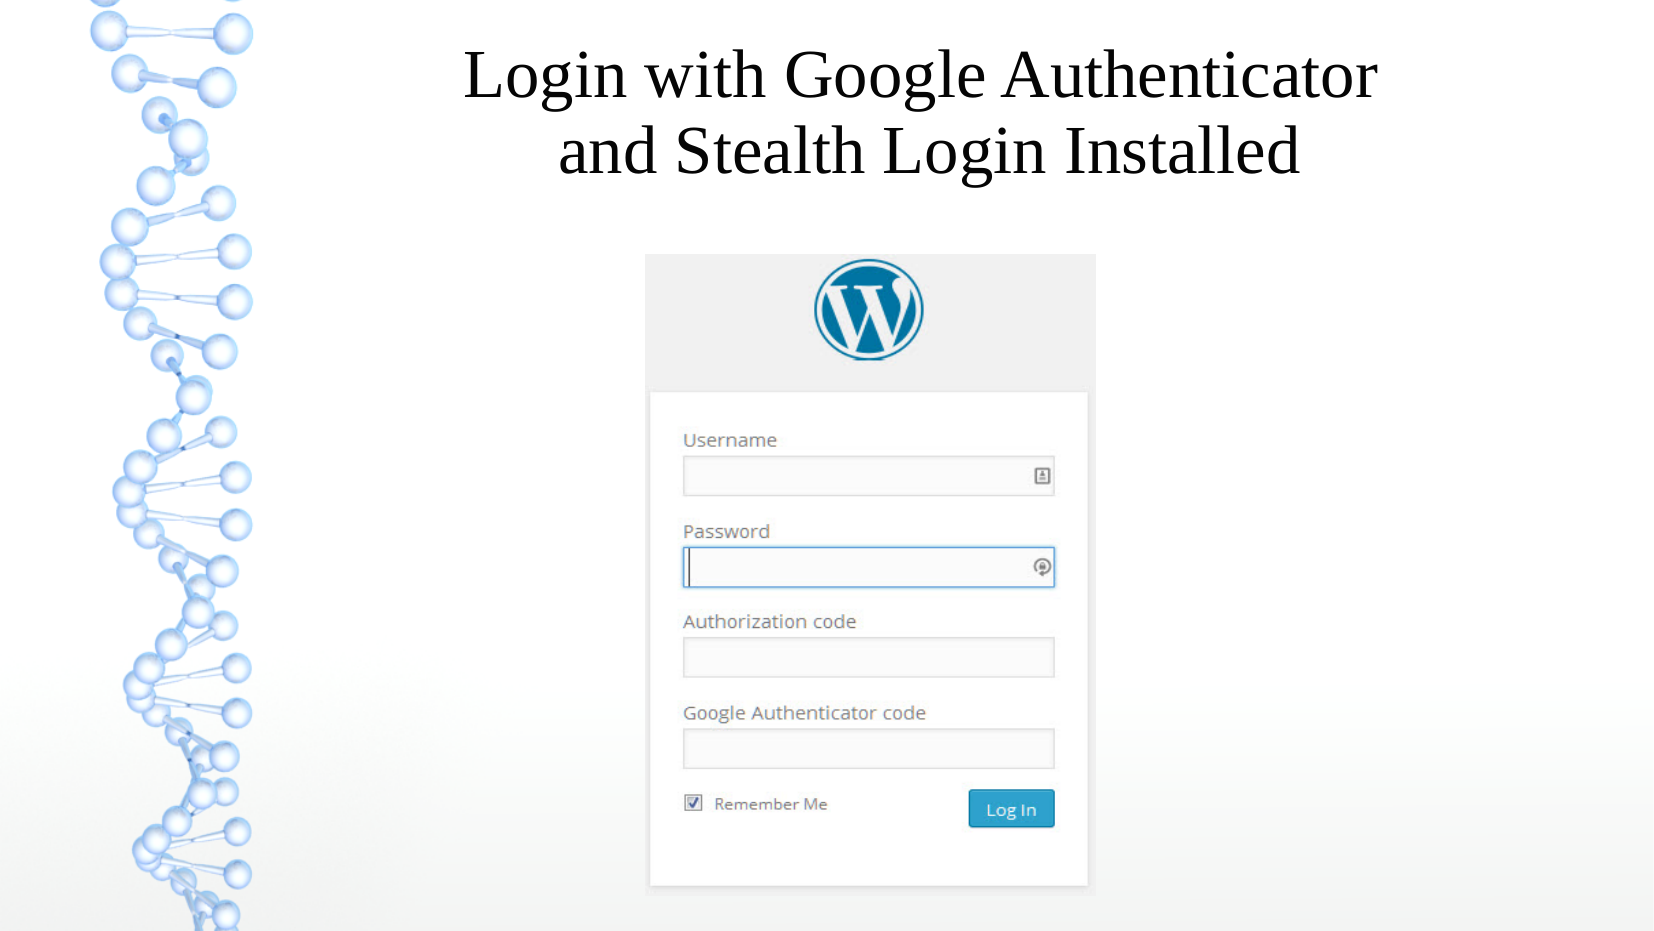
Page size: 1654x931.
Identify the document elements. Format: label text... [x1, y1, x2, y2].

title Login with Google Authenticator and Stealth Login Installed [265, 35, 1595, 189]
picture [0, 0, 1654, 931]
